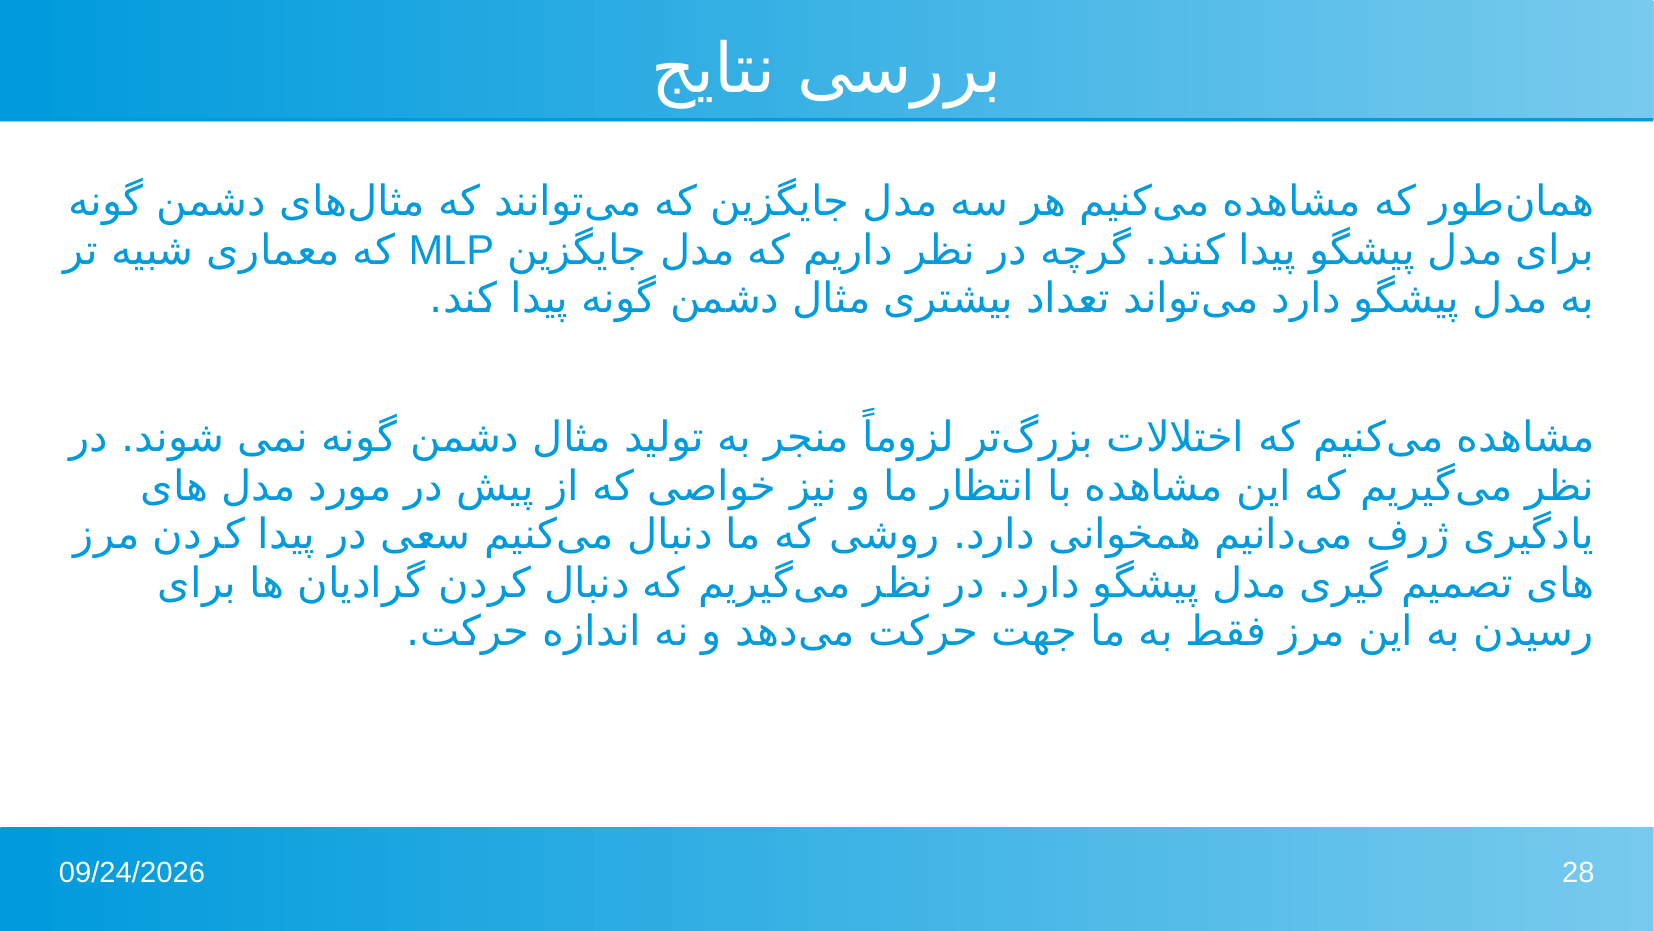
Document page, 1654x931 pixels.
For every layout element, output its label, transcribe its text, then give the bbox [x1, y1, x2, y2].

list همان‌طور که مشاهده می‌کنیم هر سه مدل جایگزین که می‌توانند که مثال‌های دشمن گونه برای مدل پیشگو پیدا کنند. گرچه در نظر داریم که مدل جایگزین MLP که معماری شبیه تر به مدل پیشگو دارد می‌تواند تعداد بیشتری مثال دشمن گونه پیدا کند. مشاهده می‌کنیم که اختلالات بزرگ‌تر لزوماً منجر به تولید مثال دشمن گونه نمی شوند. در نظر می‌گیریم که این مشاهده با انتظار ما و نیز خواصی که از پیش در مورد مدل های یادگیری ژرف می‌دانیم همخوانی دارد. روشی که ما دنبال می‌کنیم سعی در پیدا کردن مرز های تصمیم گیری مدل پیشگو دارد. در نظر می‌گیریم که دنبال کردن گرادیان ها برای رسیدن به این مرز فقط به ما جهت حرکت می‌دهد و نه اندازه حرکت. [59, 177, 1595, 768]
title بررسی نتایج [59, 29, 1595, 108]
